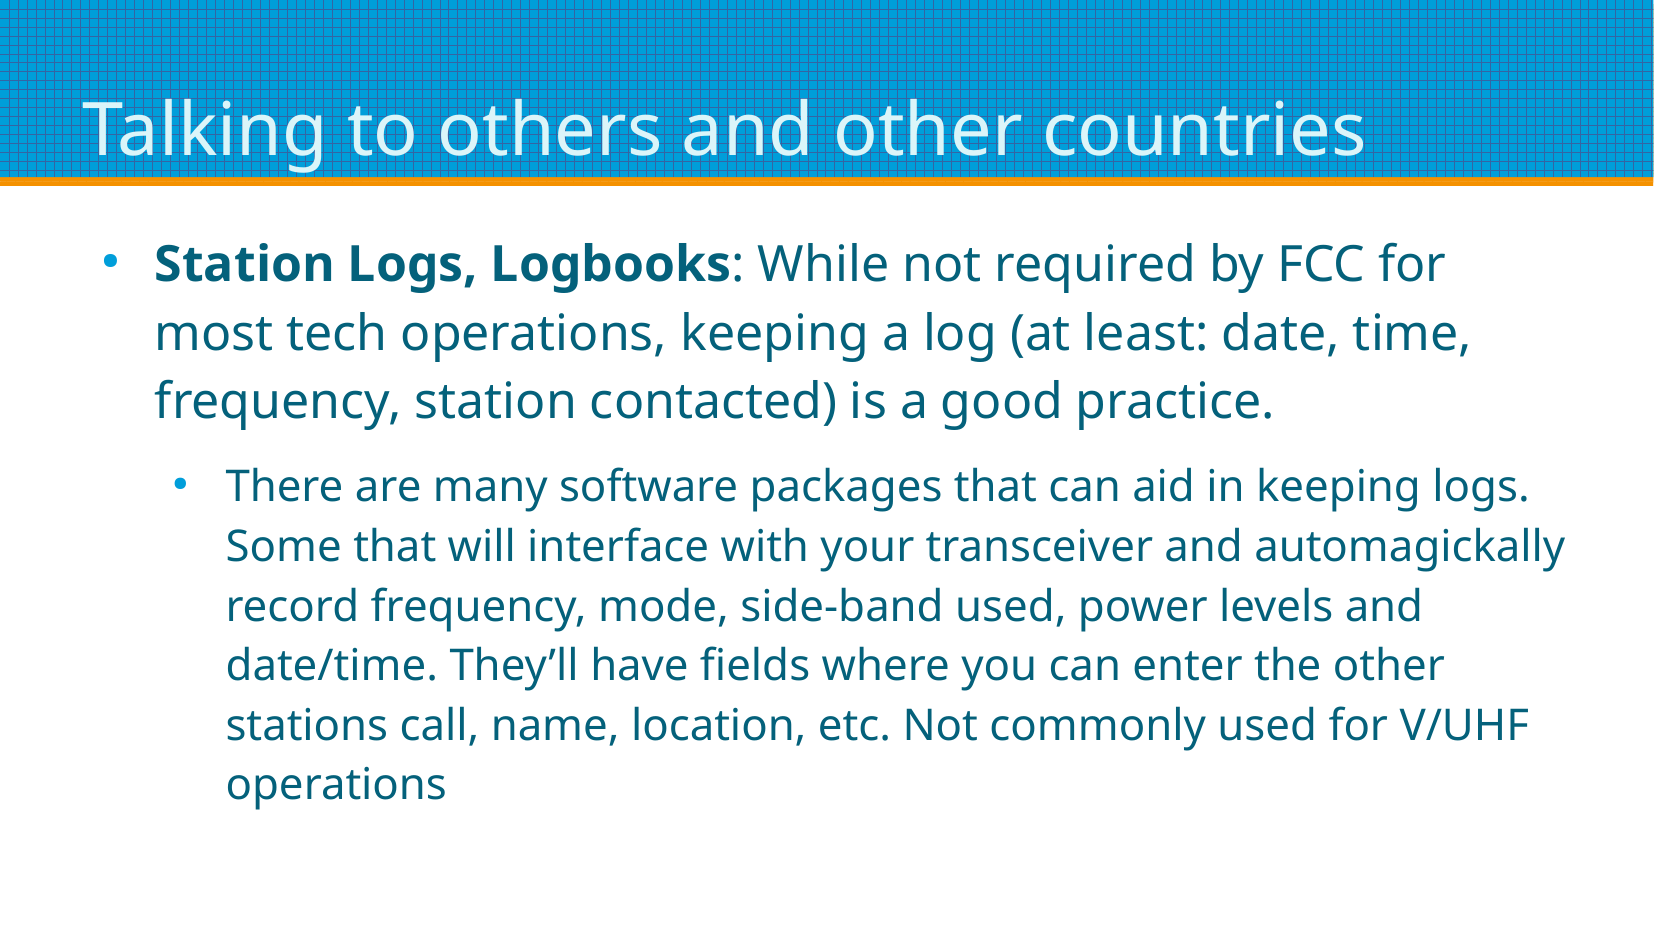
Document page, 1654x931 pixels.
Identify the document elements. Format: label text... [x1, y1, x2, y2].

title Talking to others and other countries [82, 14, 1571, 178]
list Station Logs, Logbooks: While not required by FCC for most tech operations, keeping a log (at least: date, time, frequency, station contacted) is a good practice. There are many software packages that can aid in keeping logs. Some that will interface with your transceiver and automagickally record frequency, mode, side-band used, power levels and date/time. They’ll have fields where you can enter the other stations call, name, location, etc. Not commonly used for V/UHF operations [83, 228, 1573, 923]
